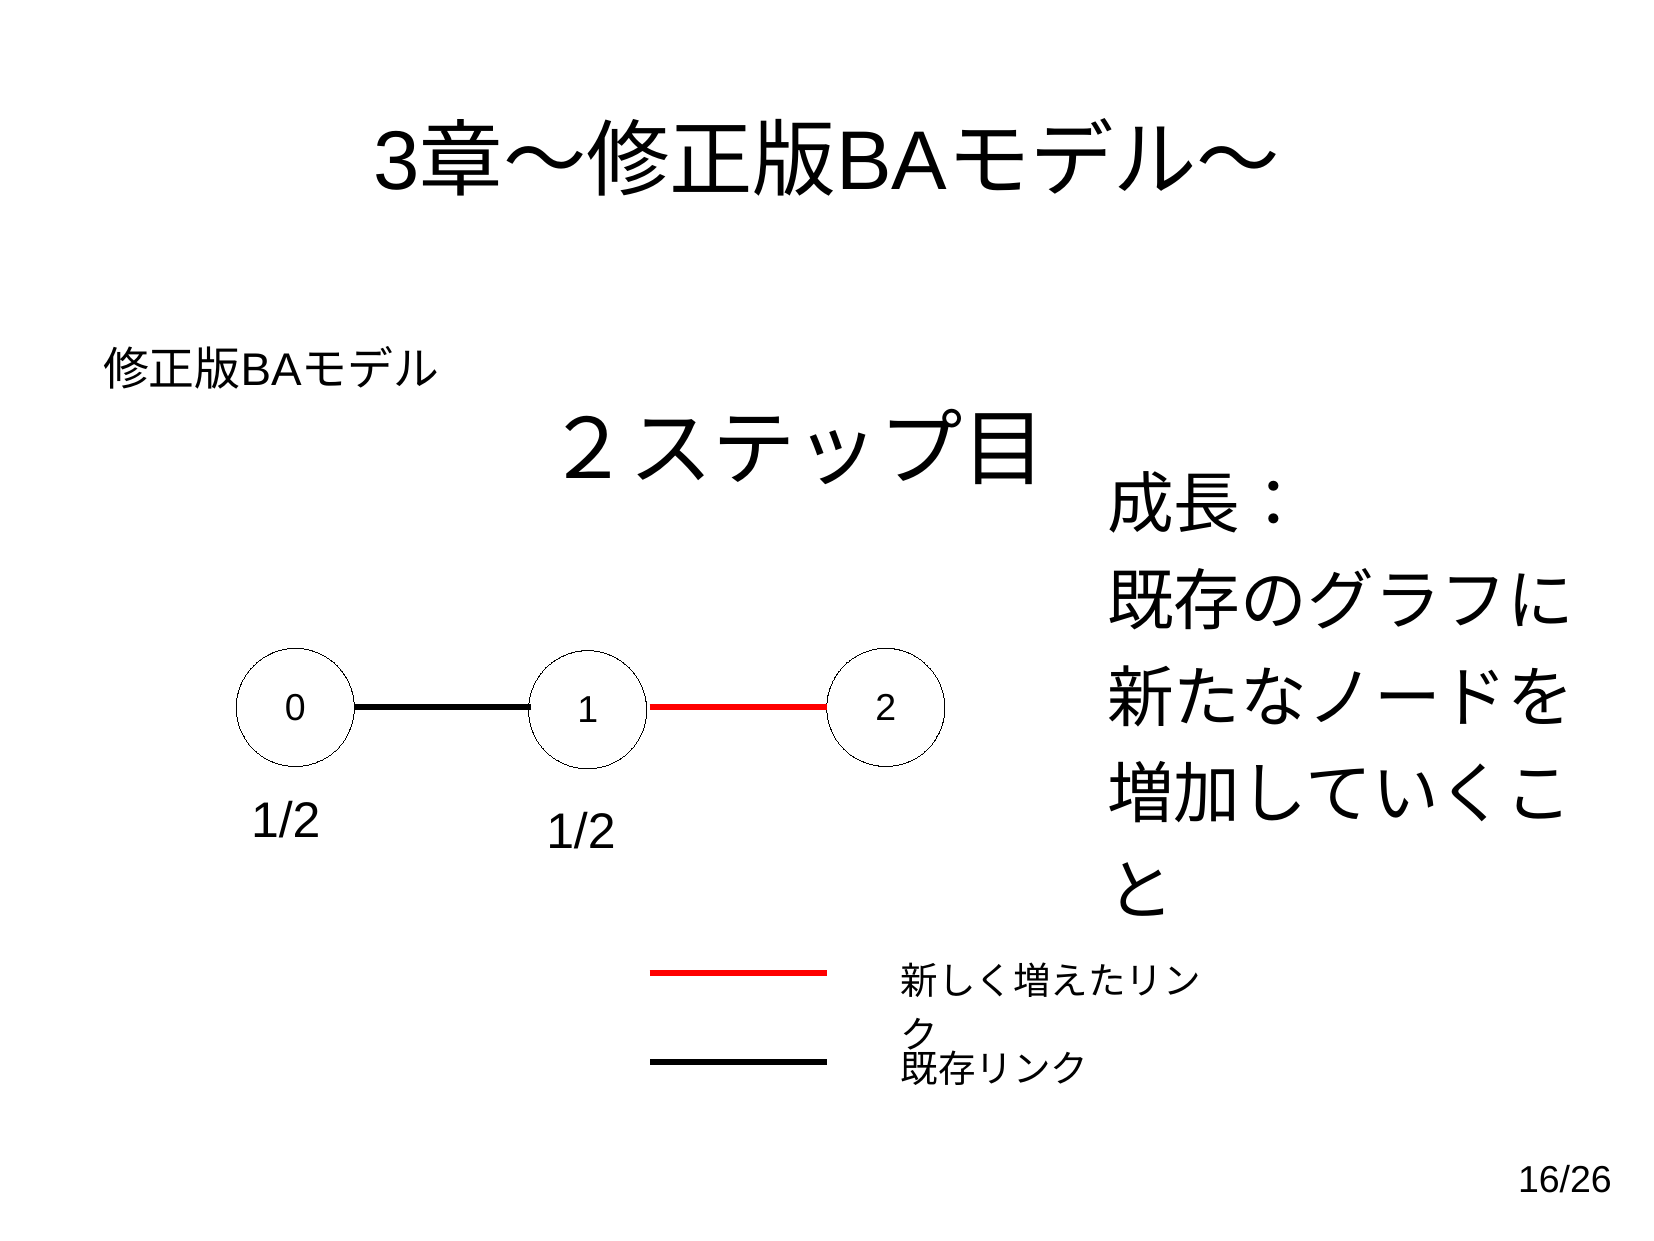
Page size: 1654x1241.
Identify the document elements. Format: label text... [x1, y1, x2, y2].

text_box 2 [826, 648, 945, 767]
text_box 1/2 [236, 784, 384, 855]
text_box 0 [236, 648, 355, 767]
text_box 成長： 既存のグラフに新たなノードを増加していくこと [1092, 442, 1595, 725]
text_box 1/2 [531, 795, 680, 867]
text_box 1 [528, 650, 647, 769]
text_box 新しく増えたリンク [885, 943, 1241, 1003]
text_box 既存リンク [885, 1032, 1241, 1092]
text_box 修正版BAモデル [88, 324, 502, 414]
title 3章～修正版BAモデル～ [82, 49, 1571, 257]
text_box 16/26 [1503, 1151, 1627, 1211]
text_box ２ステップ目 [531, 374, 1123, 473]
